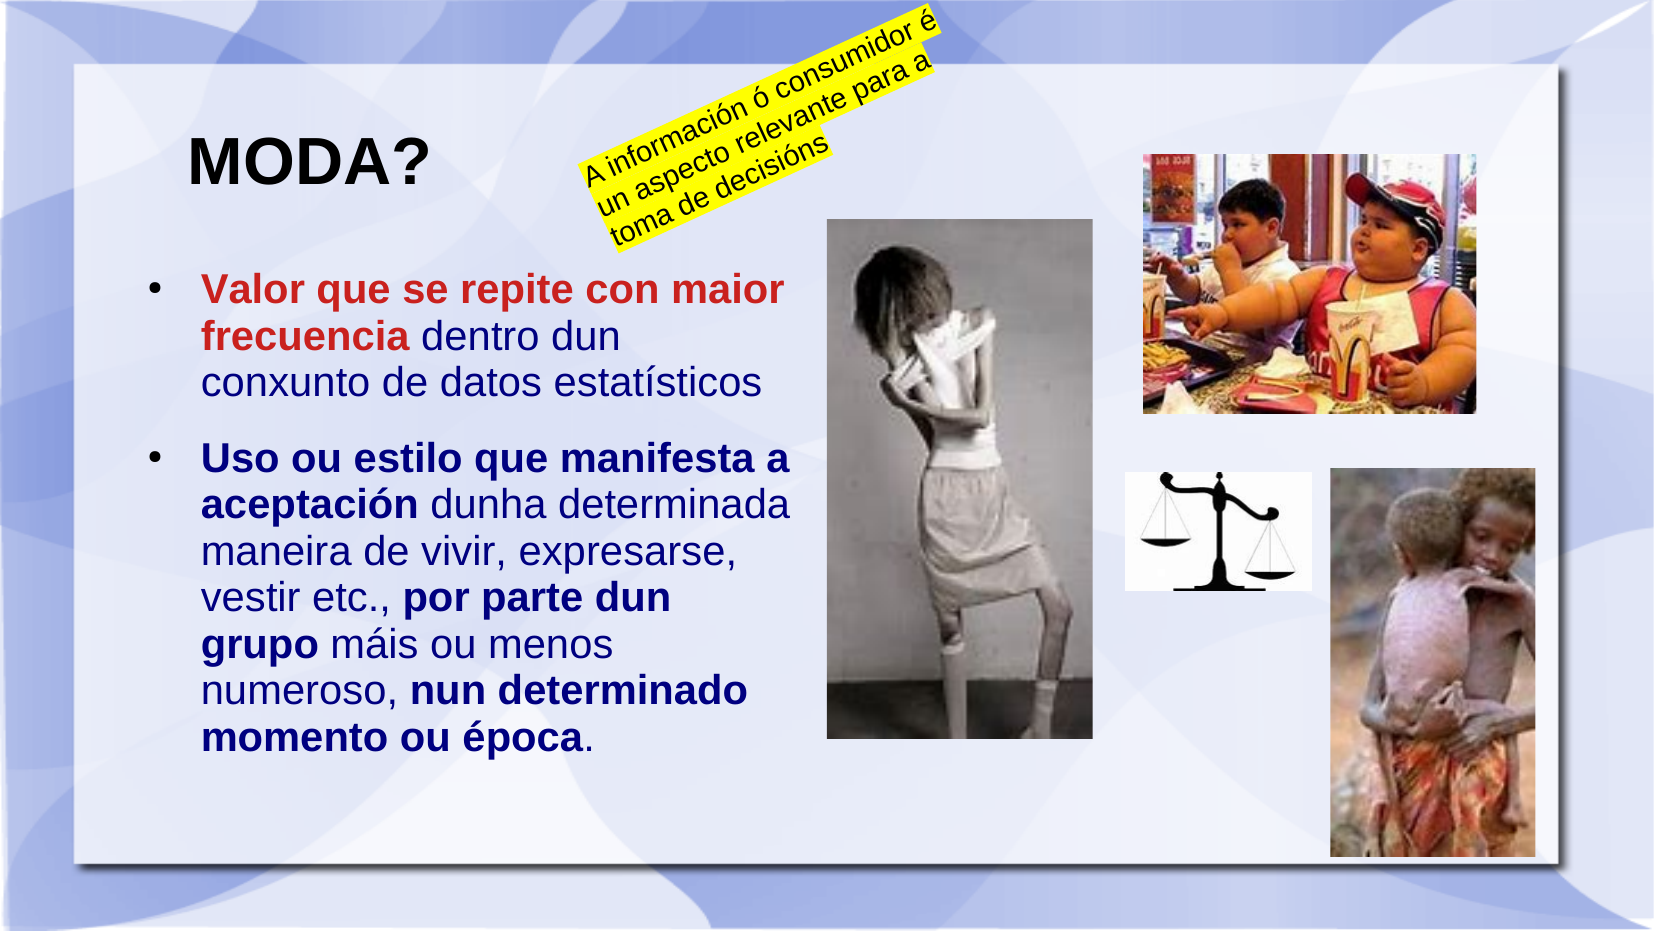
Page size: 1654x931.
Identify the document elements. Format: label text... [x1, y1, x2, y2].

picture [0, 0, 1654, 931]
list Valor que se repite con maior frecuencia dentro dun conxunto de datos estatísticos Uso ou estilo que manifesta a aceptación dunha determinada maneira de vivir, expresarse, vestir etc., por parte dun grupo máis ou menos numeroso, nun determinado momento ou época. [129, 265, 793, 827]
title MODA? [118, 88, 502, 235]
text_box A información ó consumidor é un aspecto relevante para a toma de decisións [561, 0, 1005, 267]
